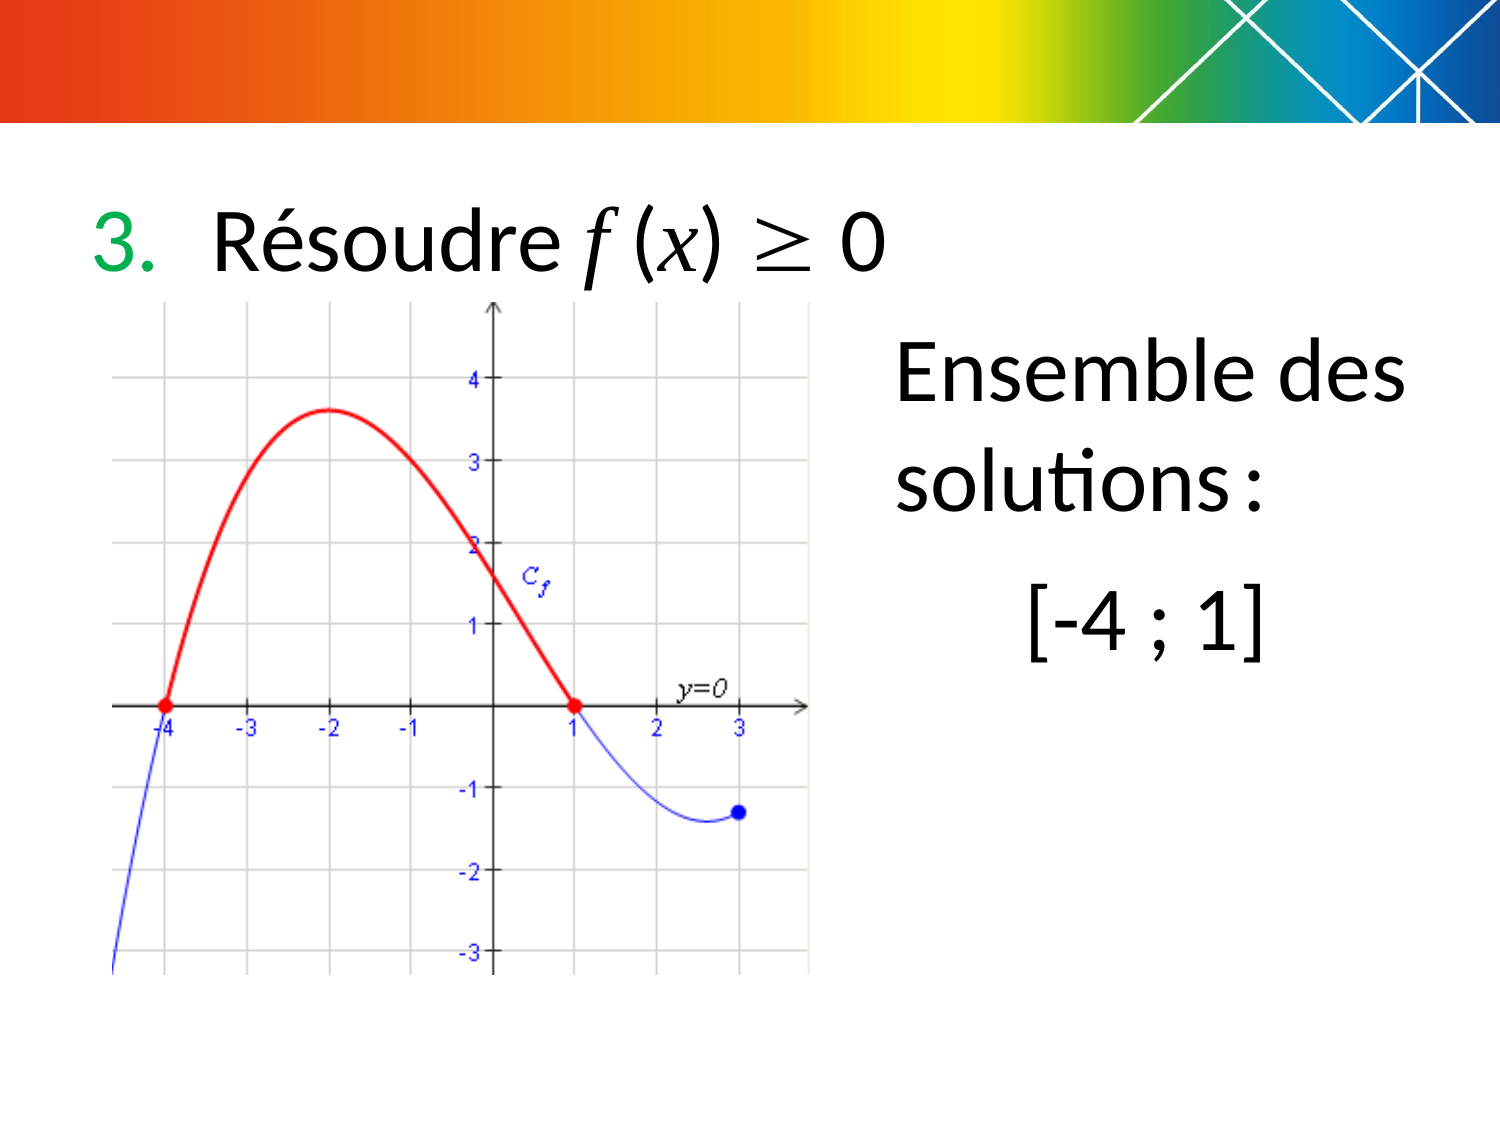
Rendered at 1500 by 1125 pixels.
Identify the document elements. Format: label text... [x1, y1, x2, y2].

picture [0, 0, 1359, 123]
picture [112, 302, 810, 975]
picture [1340, 0, 1500, 123]
title Résoudre f (x)  0 [75, 163, 1426, 305]
text_box [-4 ; 1] [1009, 550, 1392, 677]
text_box Ensemble des solutions : [879, 302, 1445, 538]
